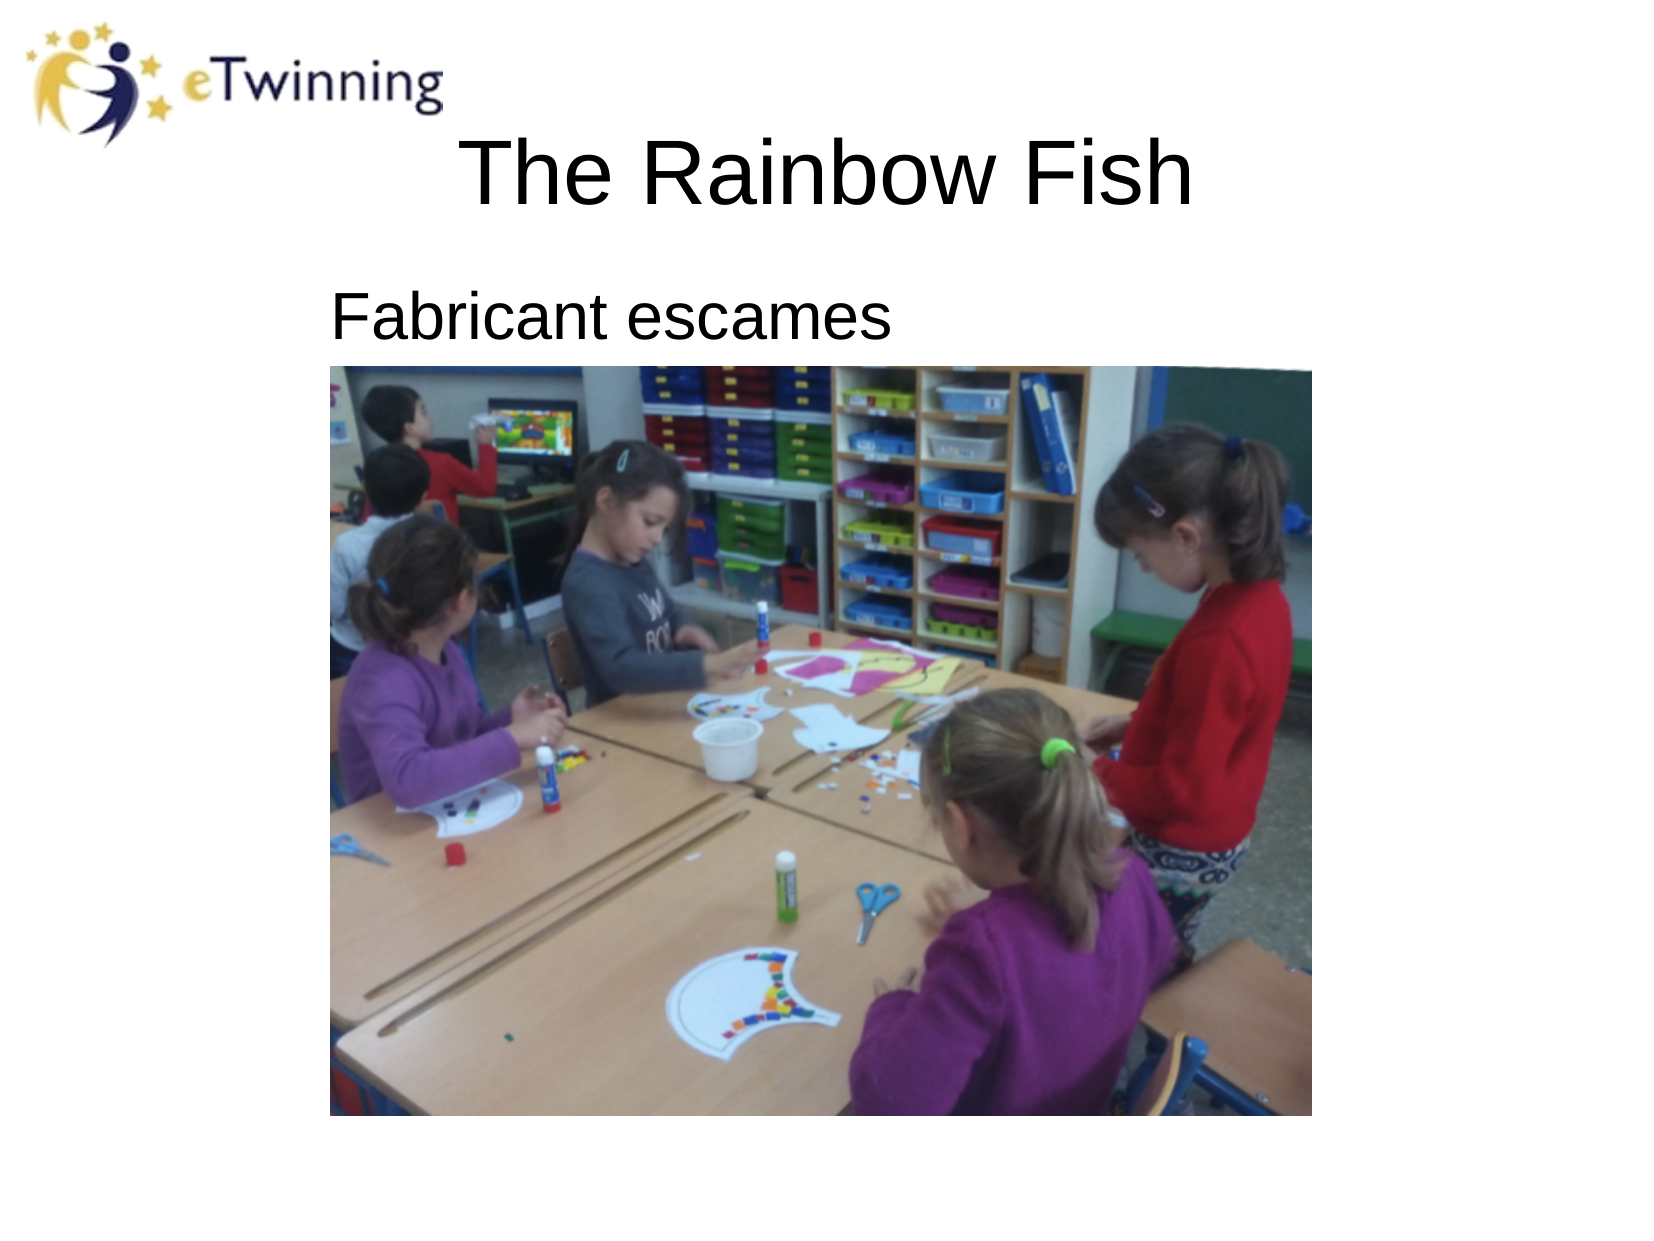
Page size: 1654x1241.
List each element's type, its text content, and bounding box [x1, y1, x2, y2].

picture [330, 366, 1312, 1116]
picture [26, 20, 443, 148]
subtitle Fabricant escames [330, 266, 1123, 366]
title The Rainbow Fish [82, 88, 1571, 257]
